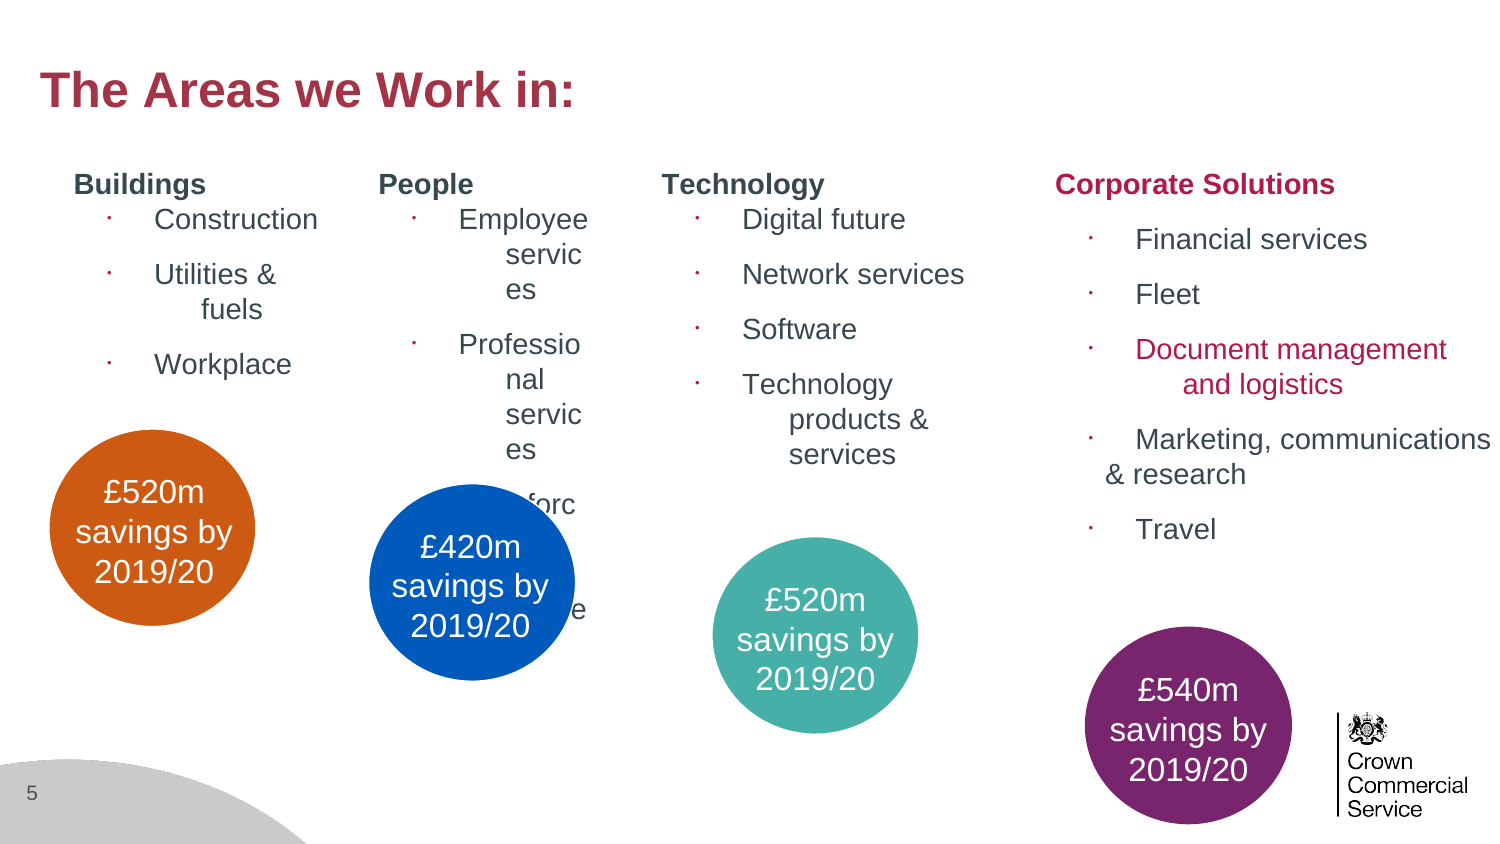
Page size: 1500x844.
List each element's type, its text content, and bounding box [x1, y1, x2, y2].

text_box People Employee services Professional services Workforce Contact centres [354, 160, 649, 484]
text_box Buildings Construction Utilities & fuels Workplace [49, 160, 345, 378]
text_box £520m savings by 2019/20 [711, 570, 920, 707]
text_box £520m savings by 2019/20 [50, 462, 258, 599]
text_box Technology Digital future Network services Software Technology products & services [637, 160, 994, 494]
text_box [75, 428, 230, 462]
text_box [80, 599, 225, 627]
text_box 5 [11, 764, 102, 830]
text_box The Areas we Work in: [25, 42, 1043, 109]
text_box [737, 536, 894, 570]
text_box [400, 654, 544, 682]
text_box [1117, 797, 1260, 825]
text_box Corporate Solutions Financial services Fleet Document management and logistics Marketing, communications & research Travel [1030, 160, 1500, 587]
text_box [394, 483, 550, 517]
text_box £540m savings by 2019/20 [1084, 660, 1293, 797]
text_box [1110, 626, 1267, 660]
text_box [744, 707, 887, 735]
text_box £420m savings by 2019/20 [367, 517, 575, 654]
